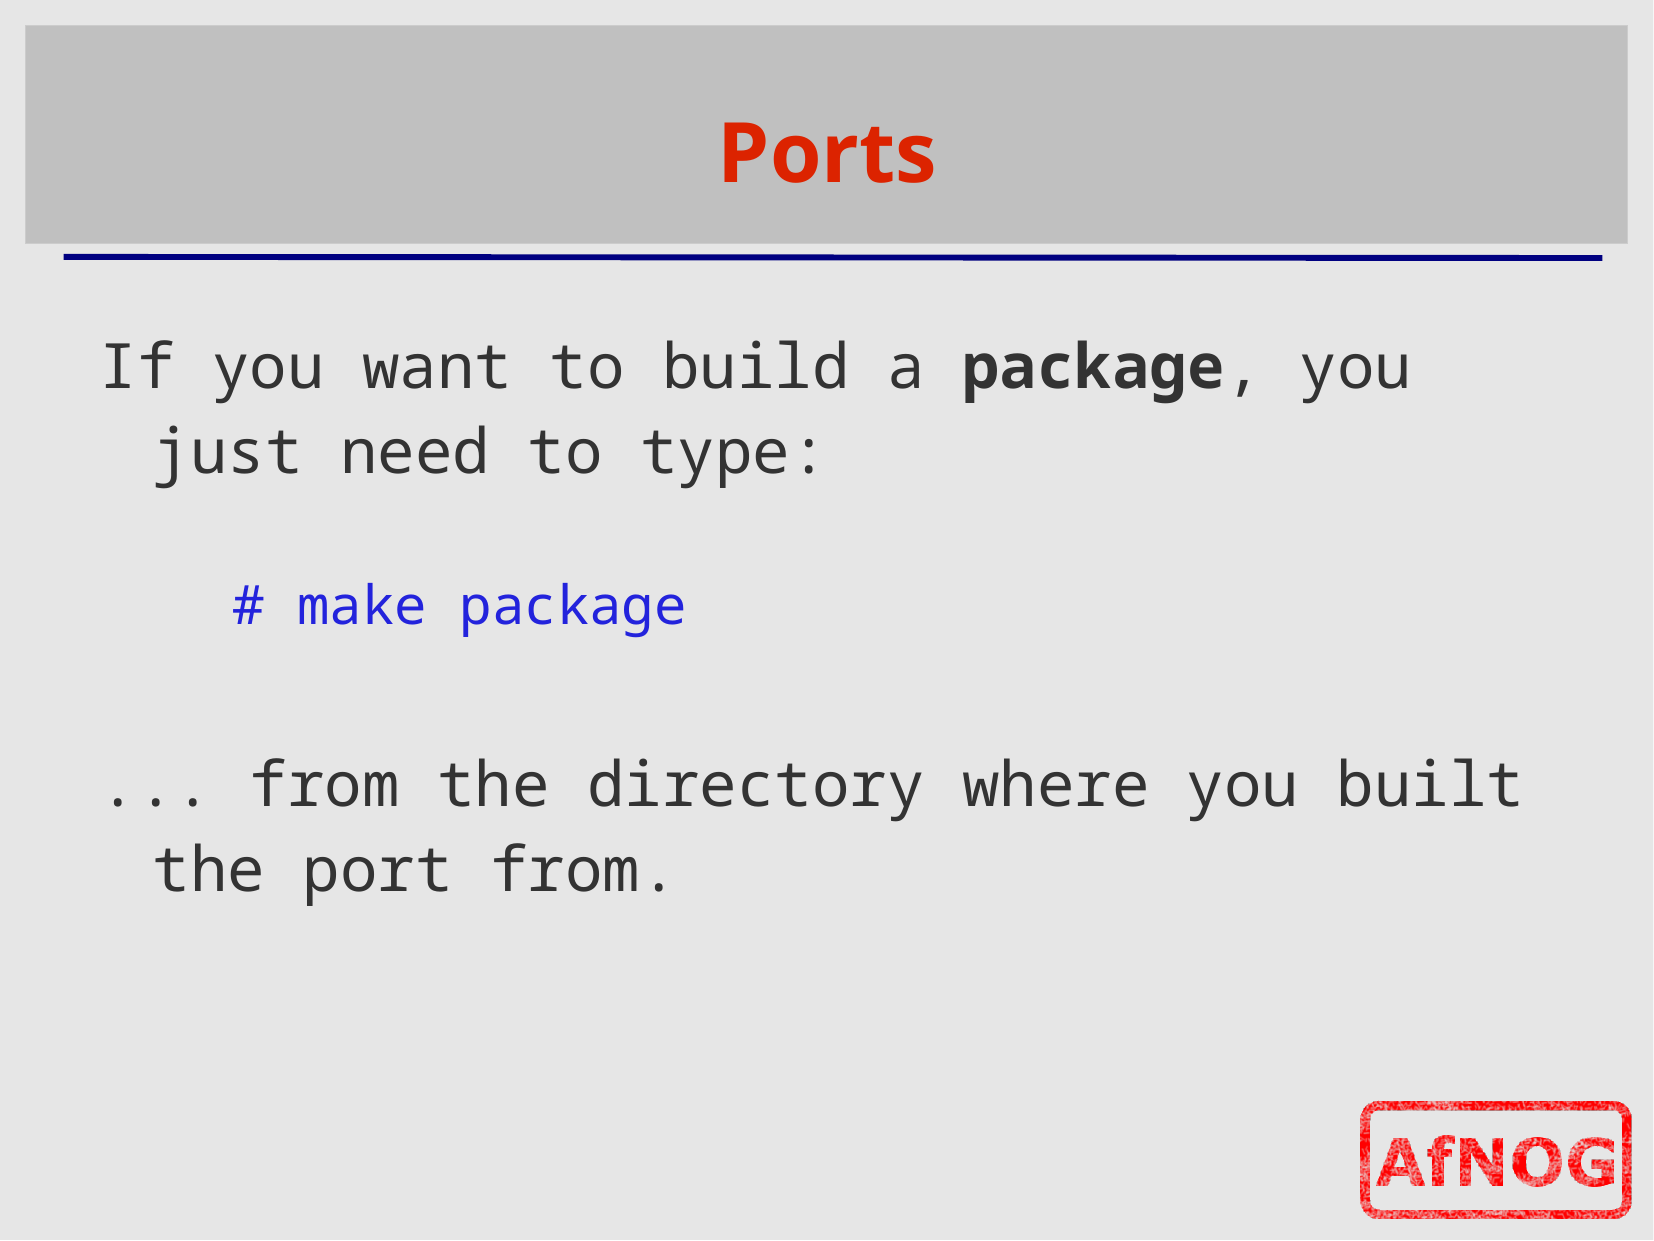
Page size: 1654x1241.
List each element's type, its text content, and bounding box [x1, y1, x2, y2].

title Ports [121, 46, 1534, 254]
picture [1360, 1100, 1632, 1219]
list If you want to build a package, you just need to type: # make package ... from the directory where you built the port from. [82, 322, 1561, 1132]
